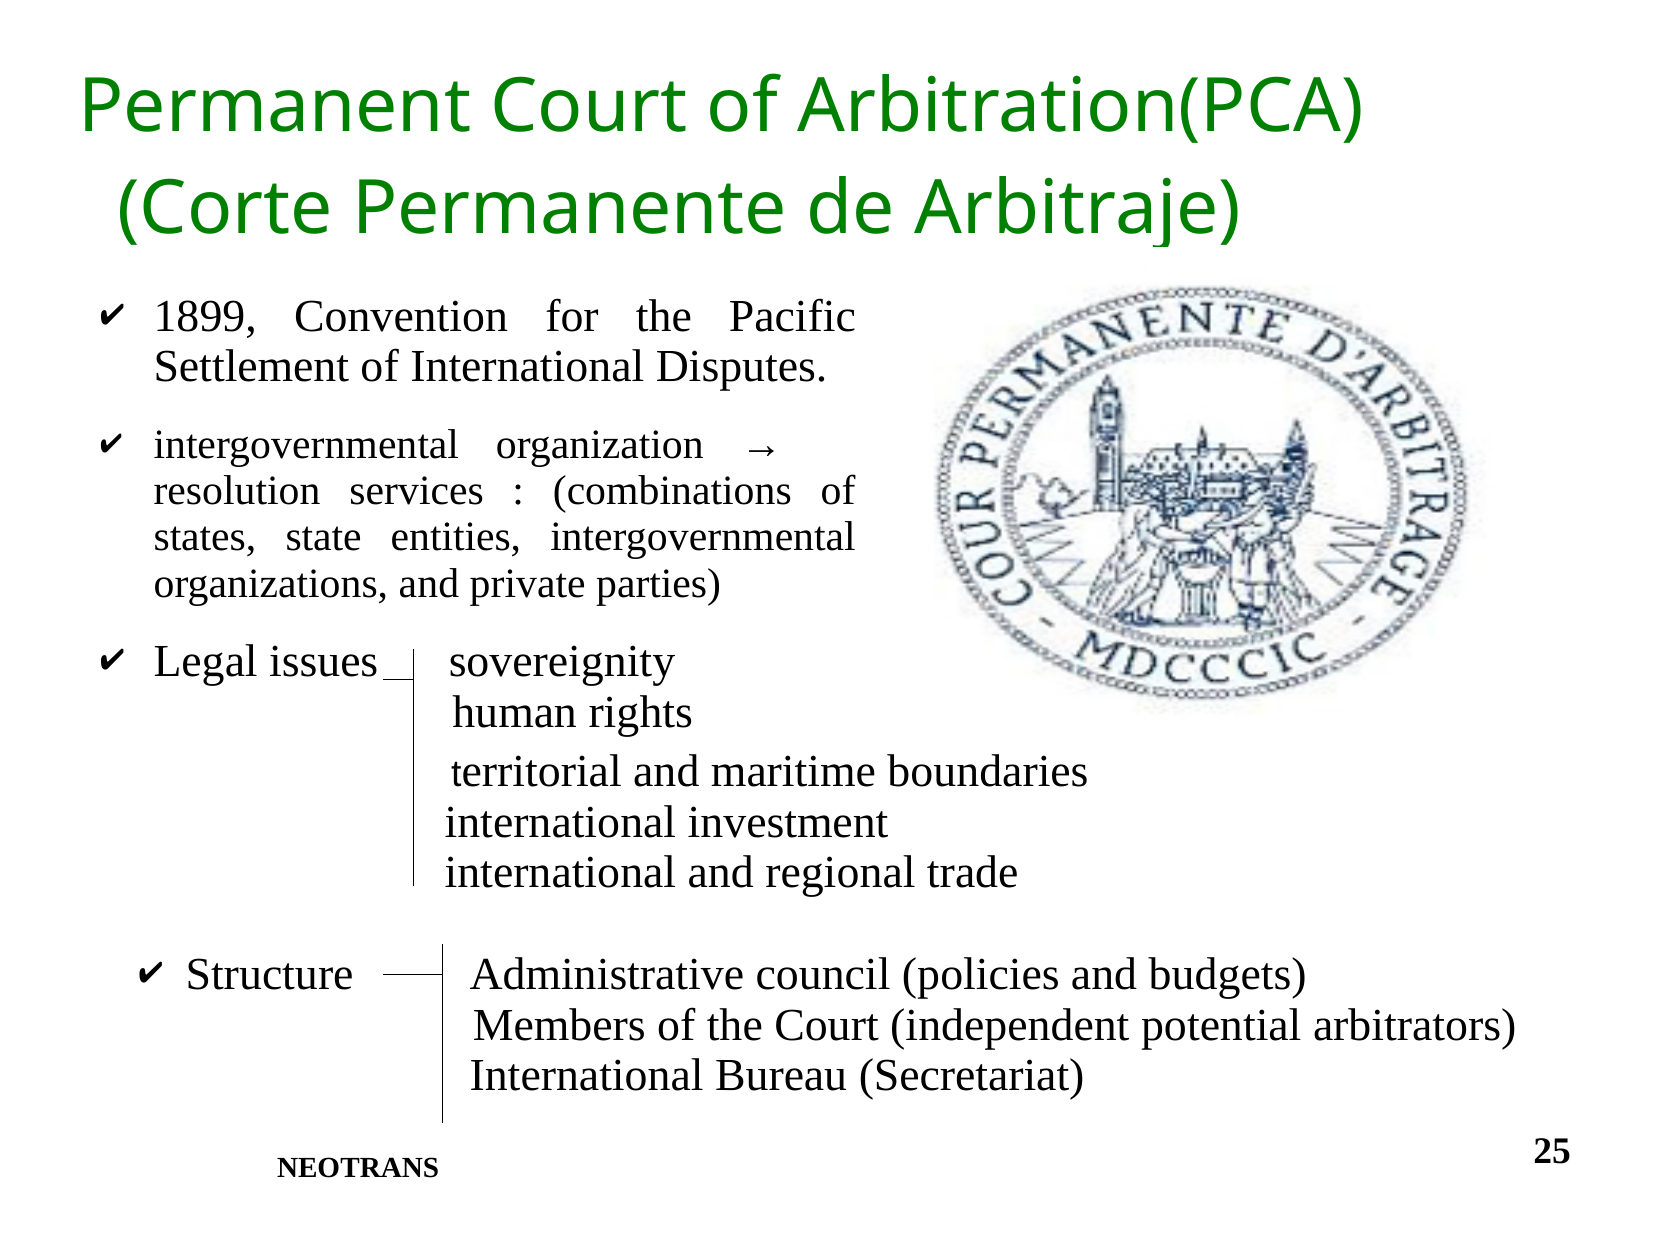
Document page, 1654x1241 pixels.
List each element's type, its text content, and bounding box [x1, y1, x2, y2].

picture [885, 247, 1518, 738]
title Permanent Court of Arbitration(PCA) (Corte Permanente de Arbitraje) [59, 49, 1571, 257]
text_box territorial and maritime boundaries international investment international and regional trade Structure Administrative council (policies and budgets) Members of the Court (independent potential arbitrators) International Bureau (Secretariat) [88, 738, 1625, 1162]
list 1899, Convention for the Pacific Settlement of International Disputes. intergovernmental organization → resolution services : (combinations of states, state entities, intergovernmental organizations, and private parties) Legal issues sovereignity human rights [82, 290, 857, 793]
